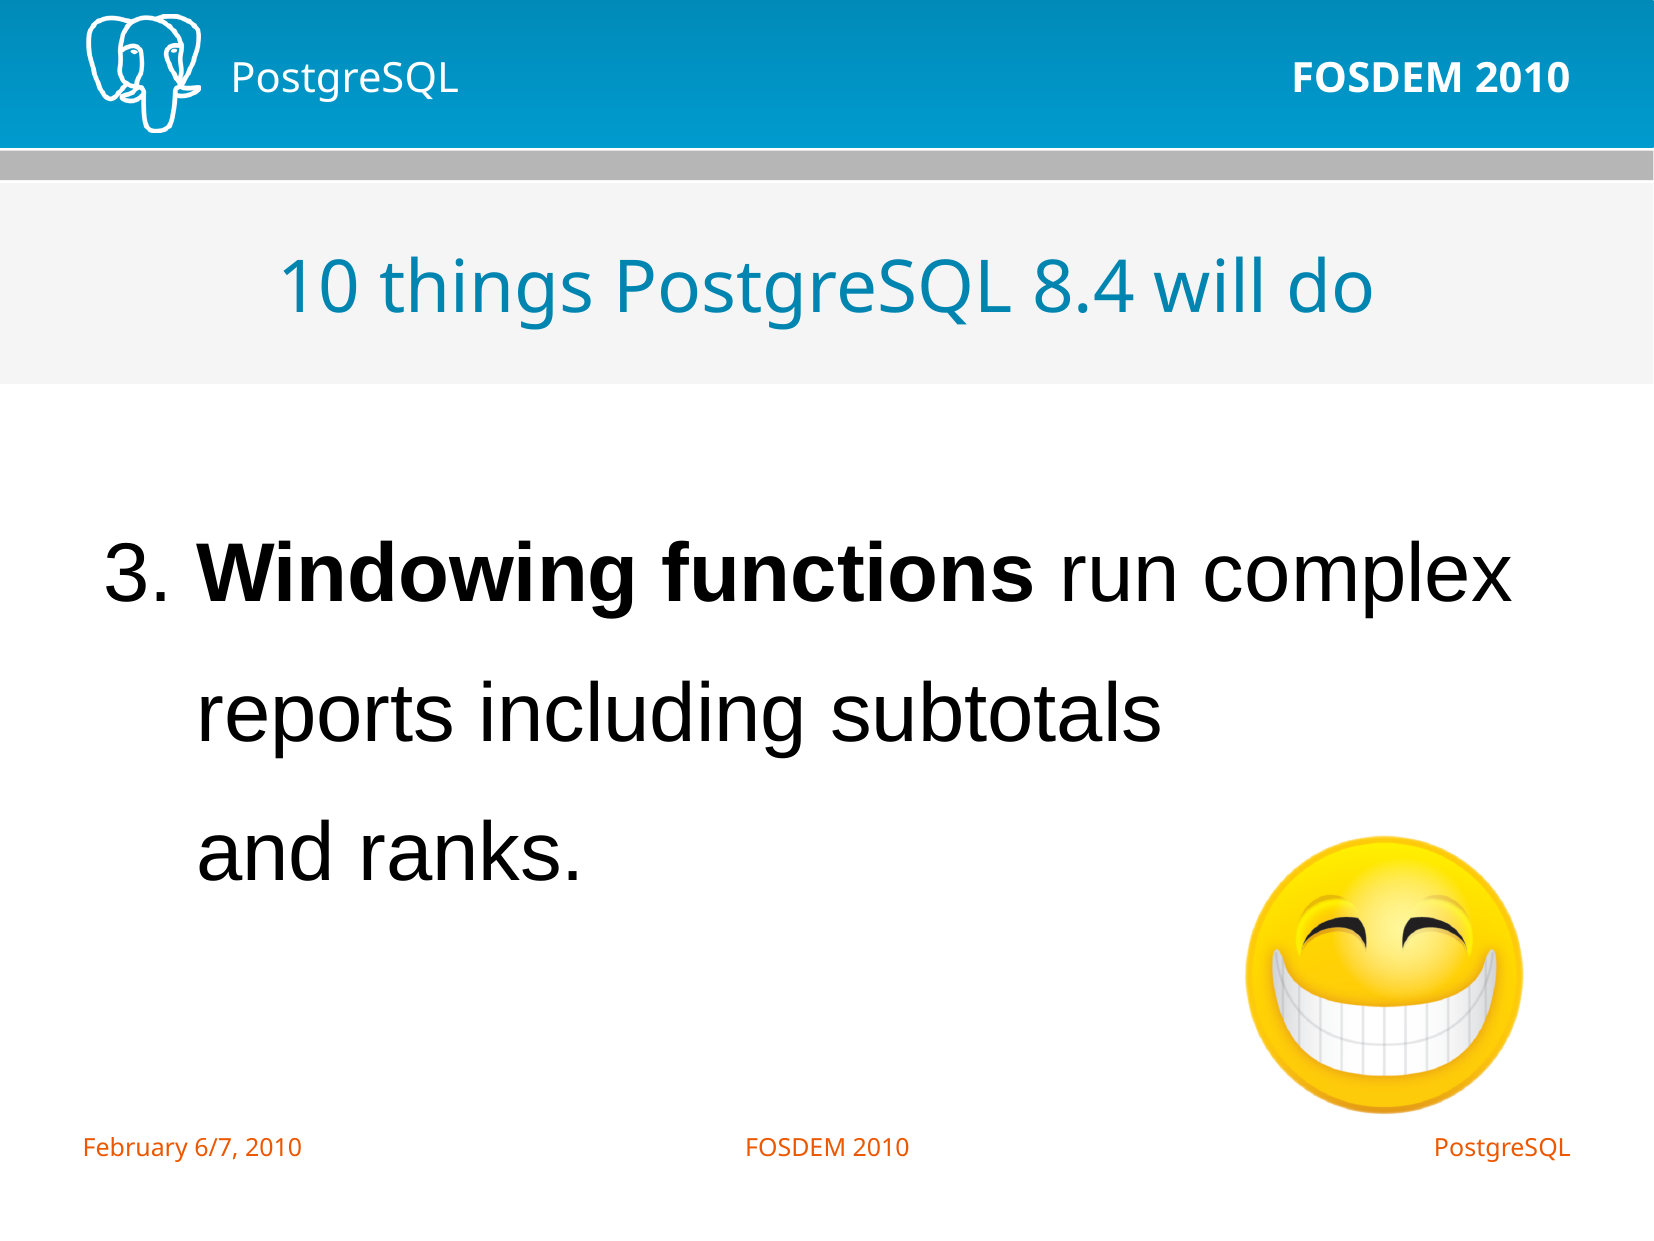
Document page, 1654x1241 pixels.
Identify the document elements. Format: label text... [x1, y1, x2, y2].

text_box 3. Windowing functions run complex reports including subtotals and ranks. [88, 472, 1536, 861]
picture [1240, 830, 1536, 1123]
picture [87, 15, 200, 132]
title 10 things PostgreSQL 8.4 will do [82, 208, 1571, 362]
